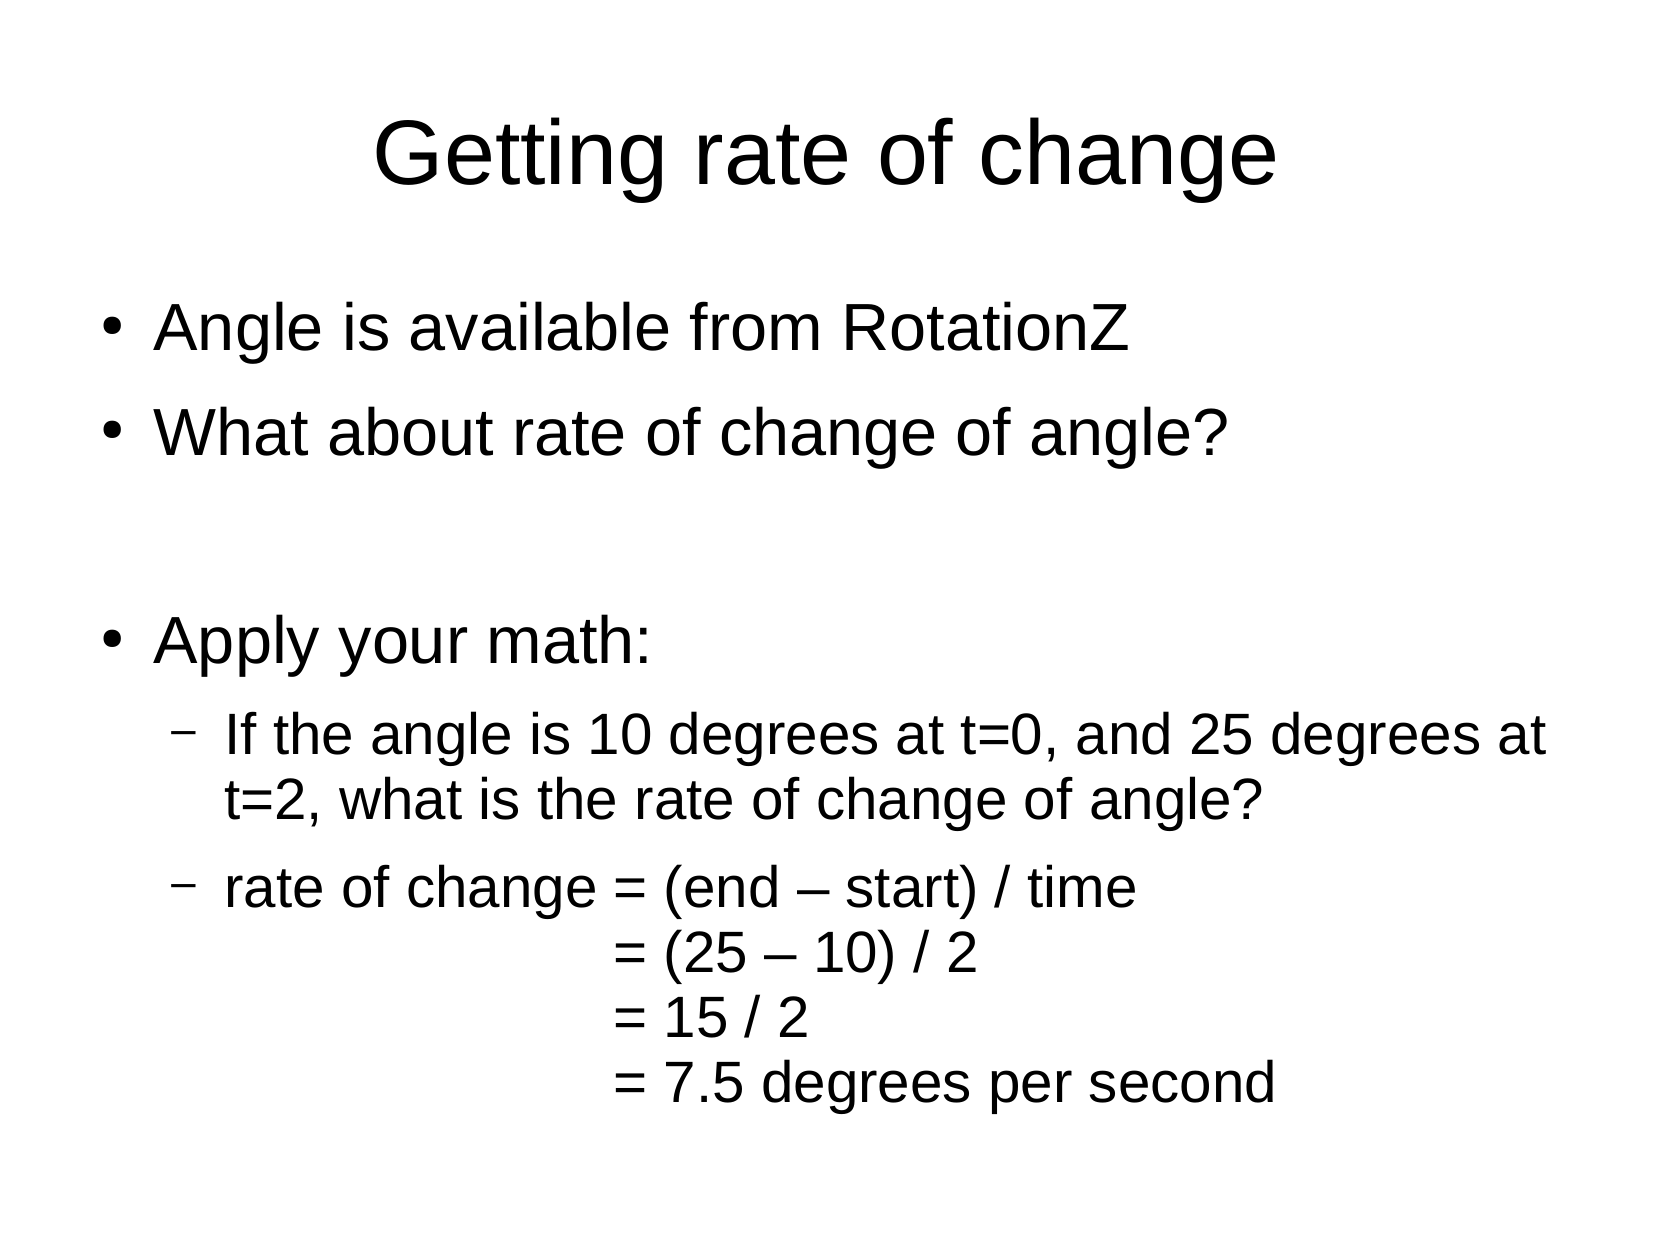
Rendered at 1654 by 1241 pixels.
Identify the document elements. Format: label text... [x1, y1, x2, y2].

list Angle is available from RotationZ What about rate of change of angle? Apply your math: If the angle is 10 degrees at t=0, and 25 degrees at t=2, what is the rate of change of angle? rate of change = (end – start) / time = (25 – 10) / 2 = 15 / 2 = 7.5 degrees per second [82, 290, 1571, 1134]
title Getting rate of change [82, 49, 1571, 257]
